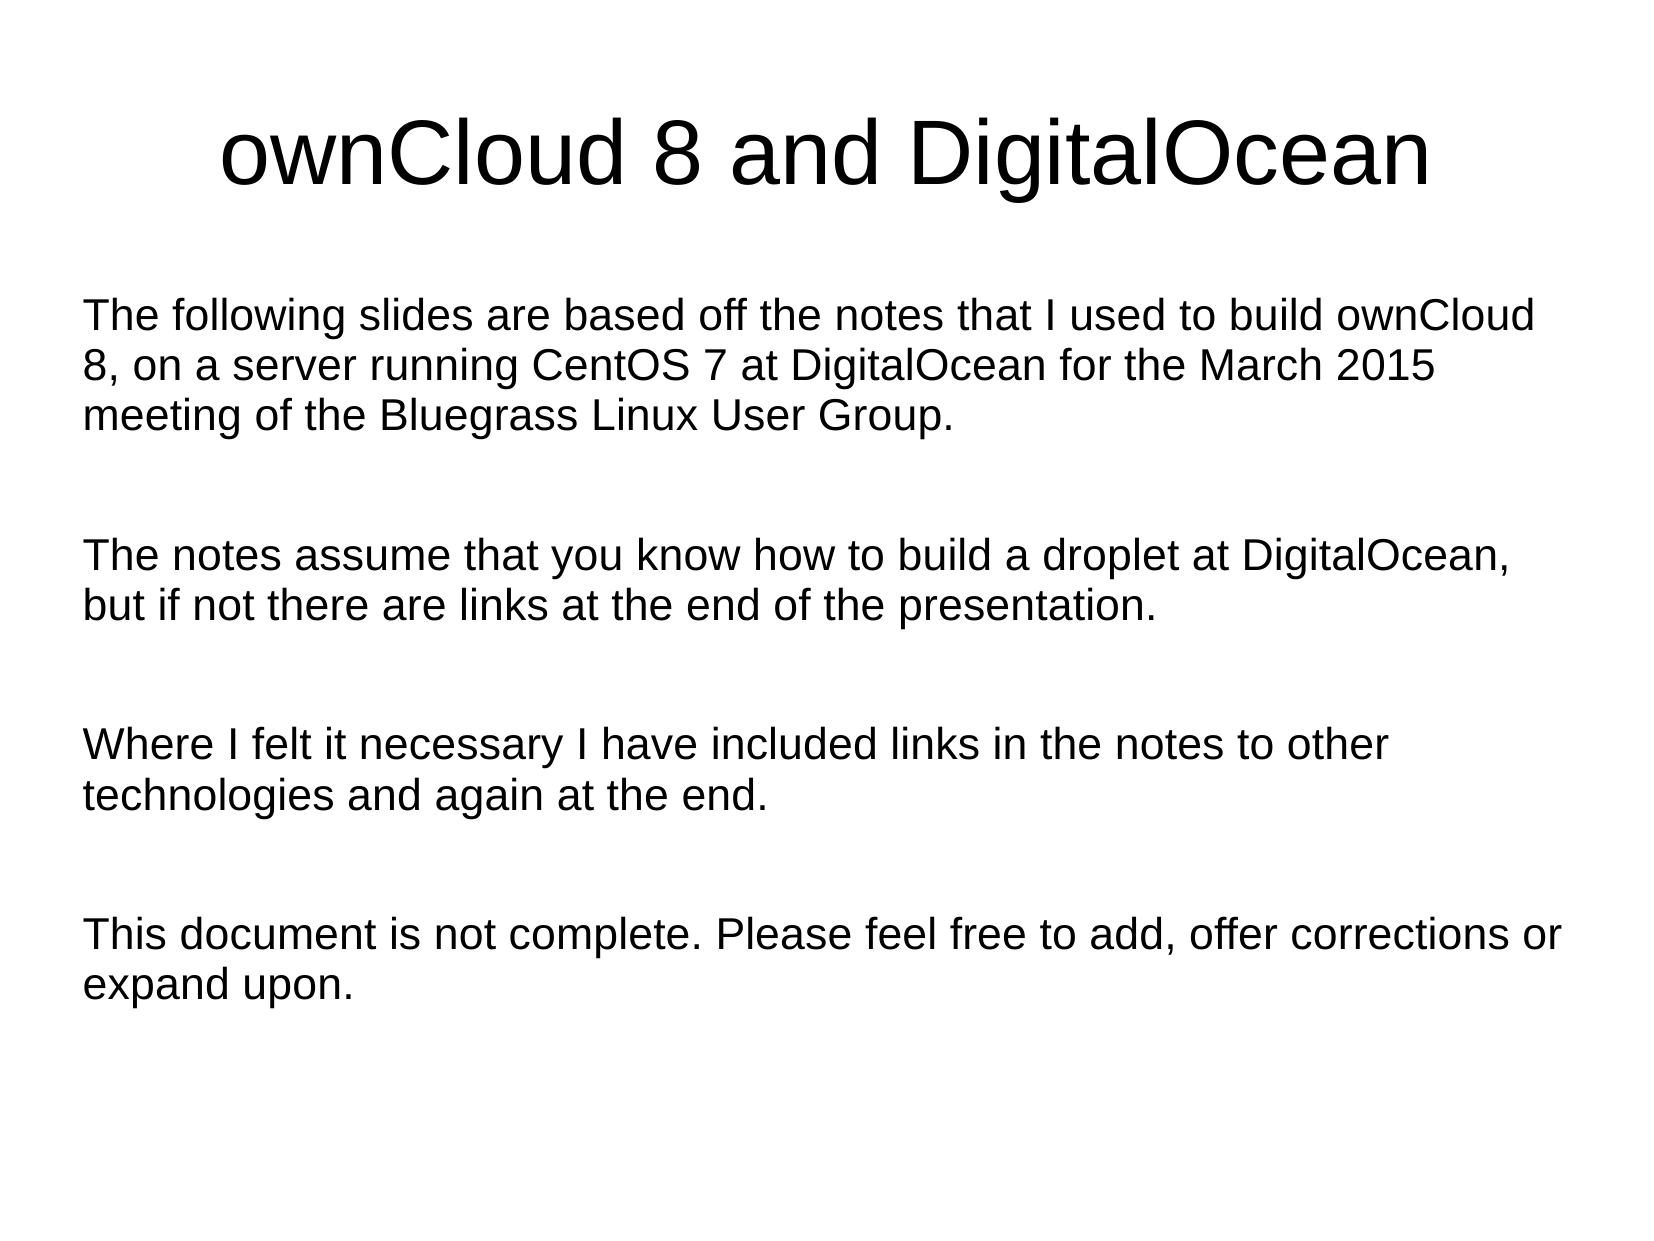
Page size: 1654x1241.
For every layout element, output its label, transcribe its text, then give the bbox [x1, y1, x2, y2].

list The following slides are based off the notes that I used to build ownCloud 8, on a server running CentOS 7 at DigitalOcean for the March 2015 meeting of the Bluegrass Linux User Group. The notes assume that you know how to build a droplet at DigitalOcean, but if not there are links at the end of the presentation. Where I felt it necessary I have included links in the notes to other technologies and again at the end. This document is not complete. Please feel free to add, offer corrections or expand upon. [82, 290, 1571, 1010]
title ownCloud 8 and DigitalOcean [82, 49, 1571, 257]
